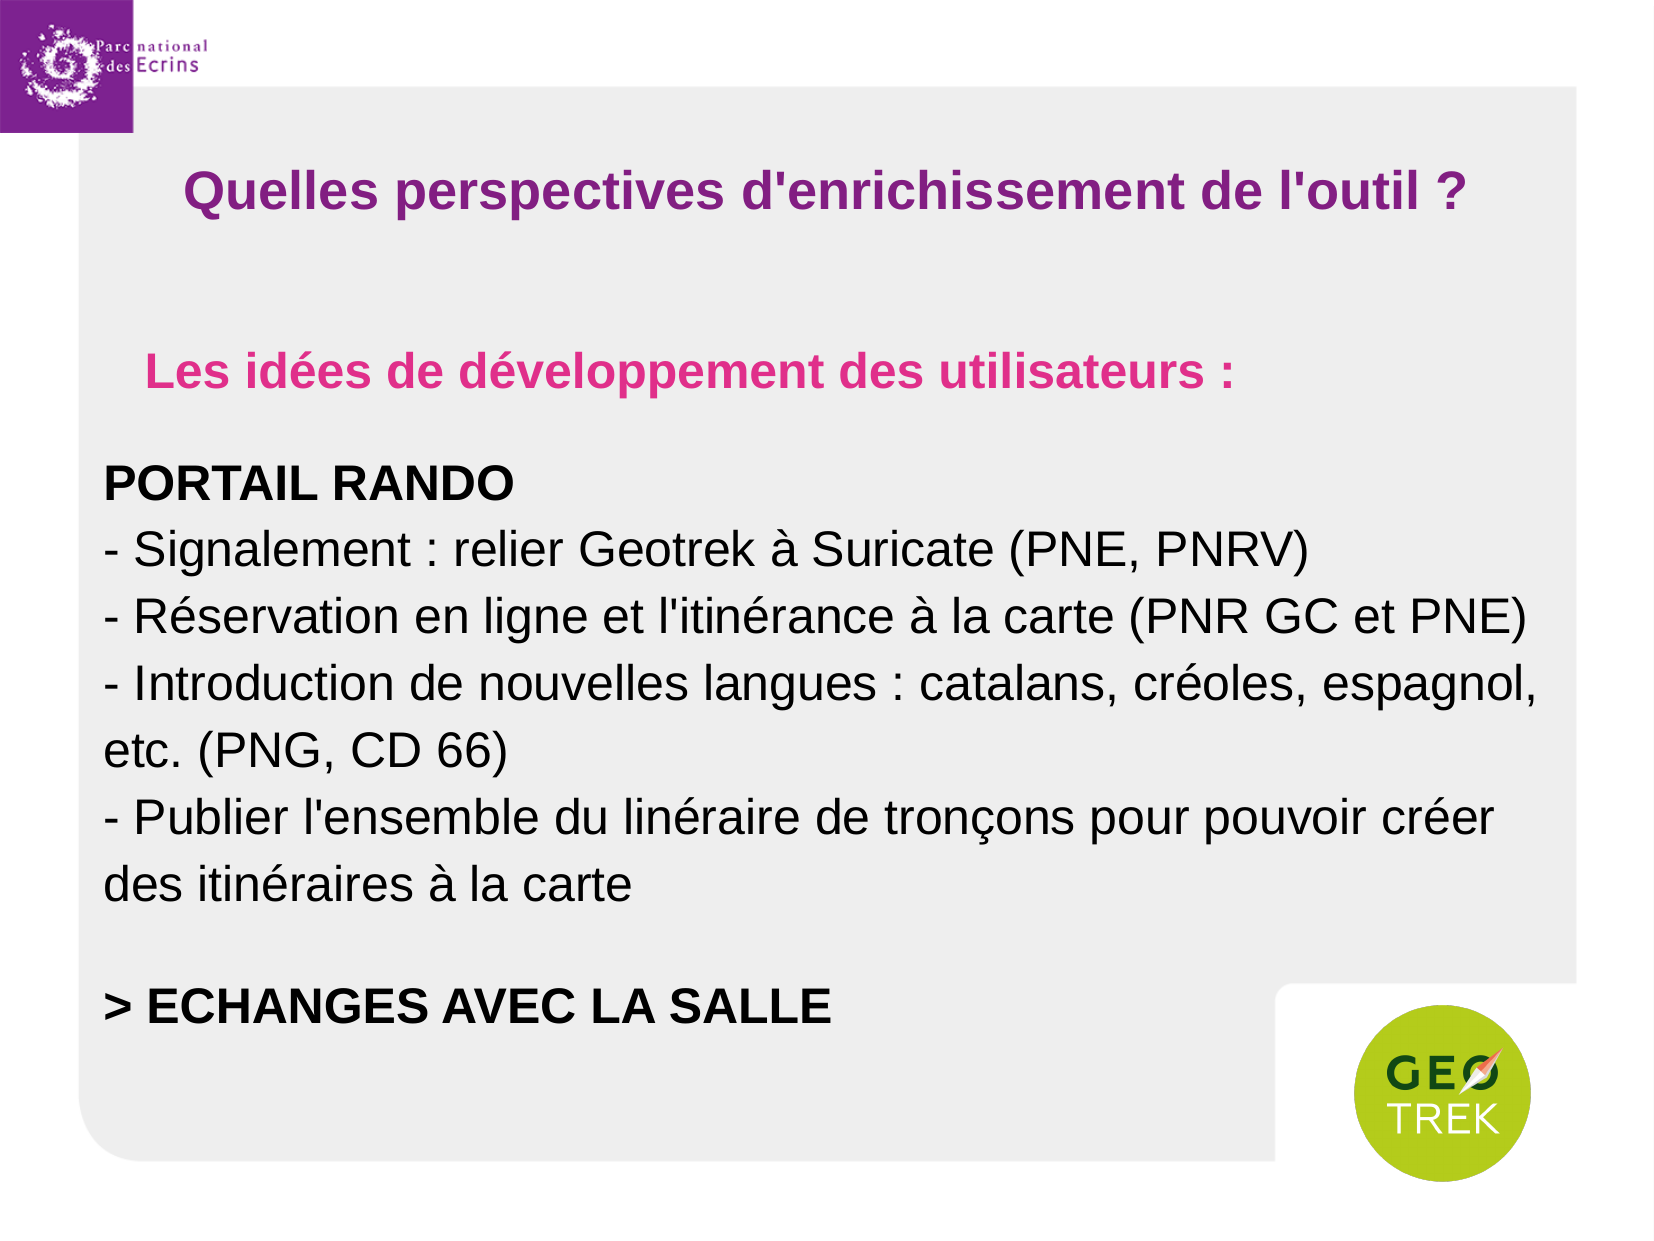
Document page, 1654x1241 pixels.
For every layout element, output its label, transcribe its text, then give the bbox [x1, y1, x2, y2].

list Les idées de développement des utilisateurs : [88, 343, 1577, 1063]
picture [0, 0, 1654, 1241]
text_box PORTAIL RANDO - Signalement : relier Geotrek à Suricate (PNE, PNRV) - Réservation en ligne et l'itinérance à la carte (PNR GC et PNE) - Introduction de nouvelles langues : catalans, créoles, espagnol, etc. (PNG, CD 66) - Publier l'ensemble du linéraire de tronçons pour pouvoir créer des itinéraires à la carte > ECHANGES AVEC LA SALLE [88, 447, 1565, 1212]
title Quelles perspectives d'enrichissement de l'outil ? [82, 115, 1571, 266]
